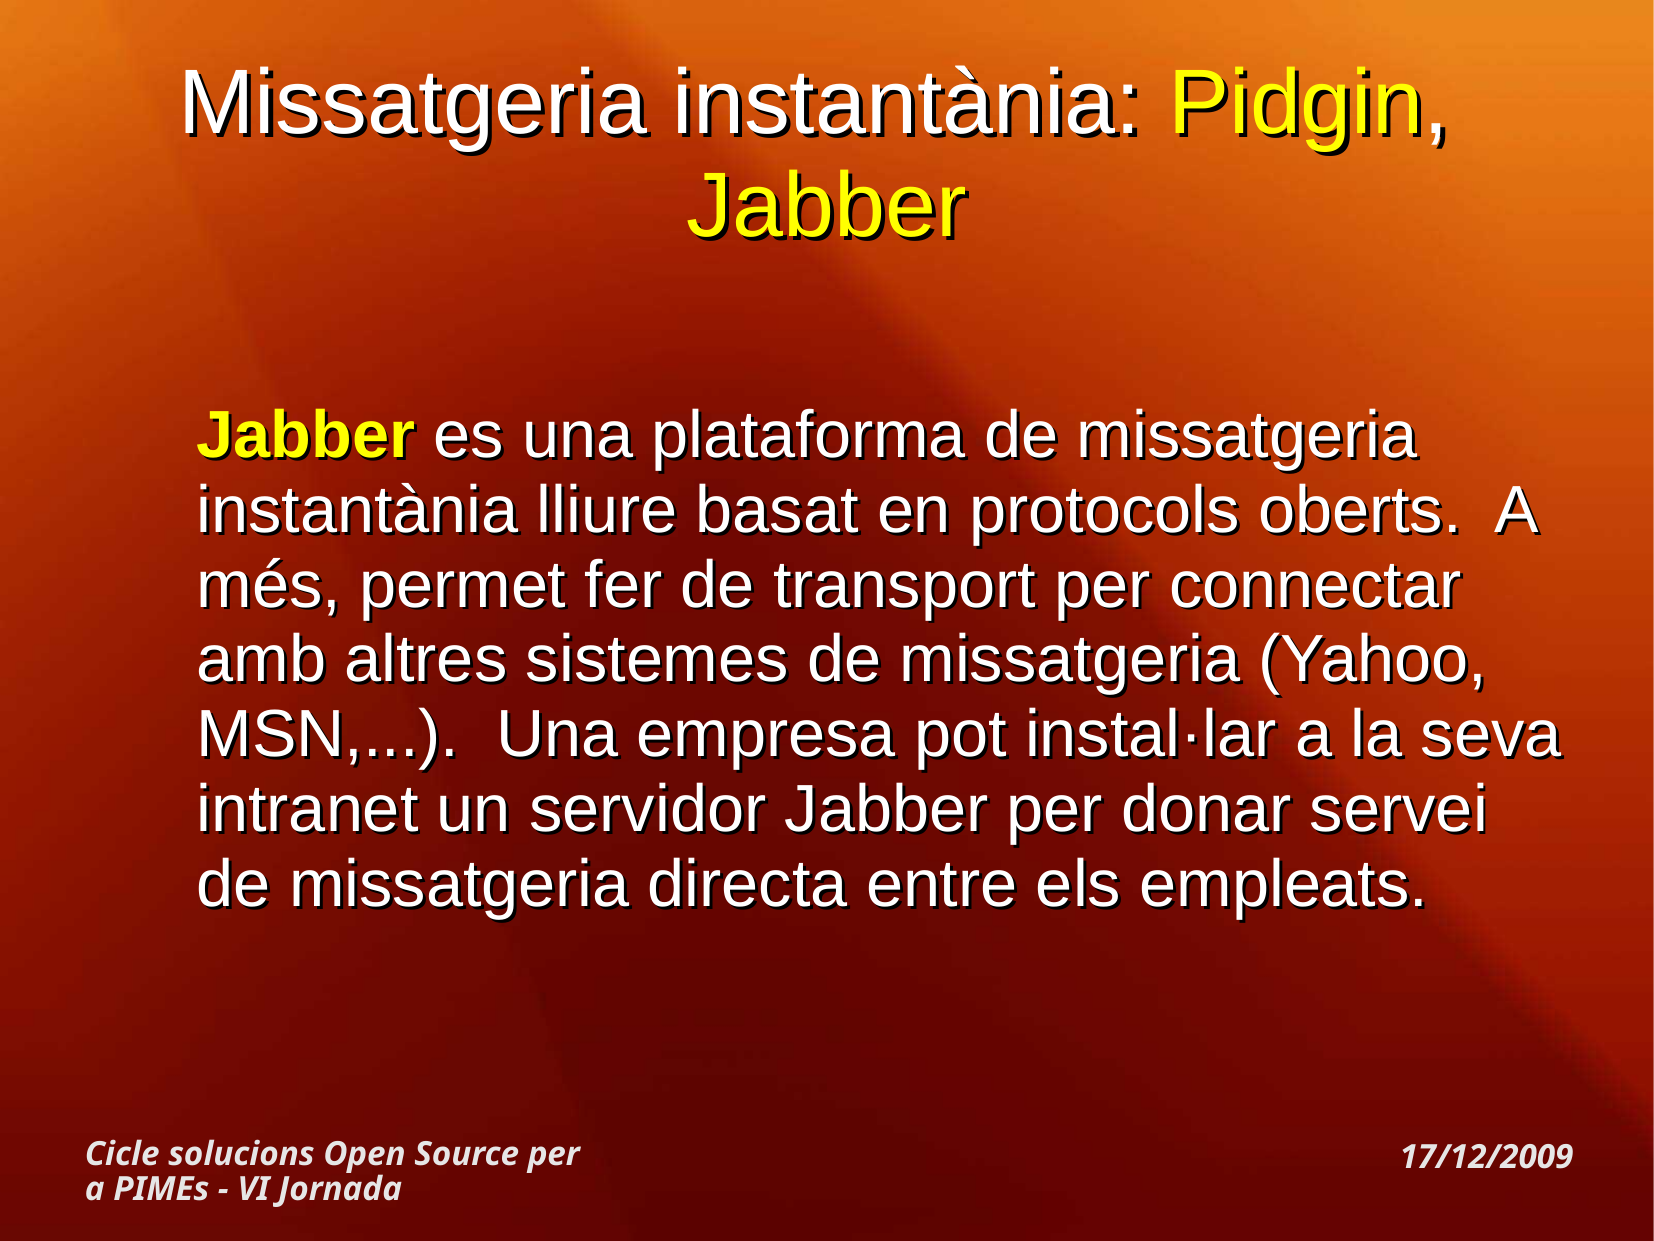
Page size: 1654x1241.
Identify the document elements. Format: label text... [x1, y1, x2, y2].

title Missatgeria instantània: Pidgin, Jabber [82, 49, 1571, 257]
list Jabber es una plataforma de missatgeria instantània lliure basat en protocols oberts. A més, permet fer de transport per connectar amb altres sistemes de missatgeria (Yahoo, MSN,...). Una empresa pot instal·lar a la seva intranet un servidor Jabber per donar servei de missatgeria directa entre els empleats. [82, 397, 1571, 1109]
picture [0, 0, 1654, 1241]
